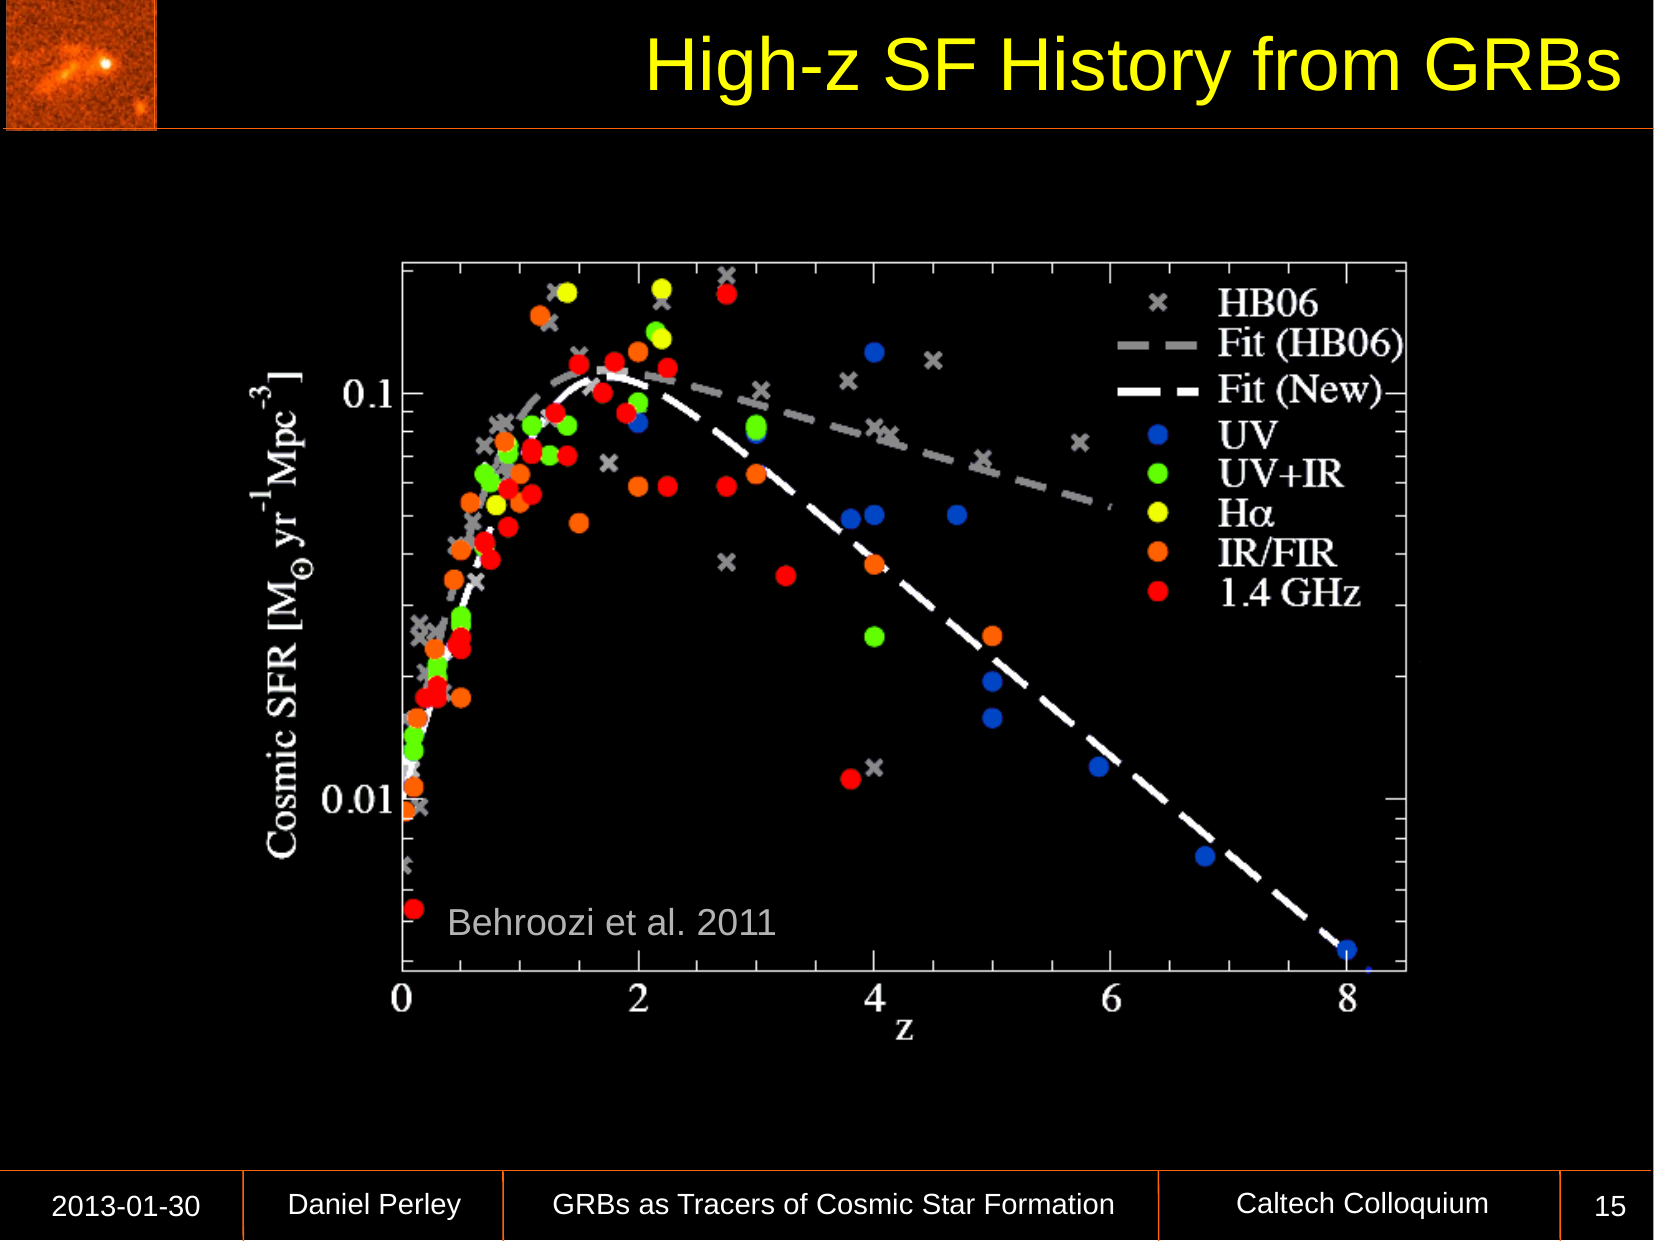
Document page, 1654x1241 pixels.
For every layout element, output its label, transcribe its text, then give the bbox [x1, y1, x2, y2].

picture [7, 0, 154, 128]
title High-z SF History from GRBs [337, 21, 1624, 108]
picture [225, 244, 1437, 1045]
text_box Behroozi et al. 2011 [432, 893, 845, 1007]
